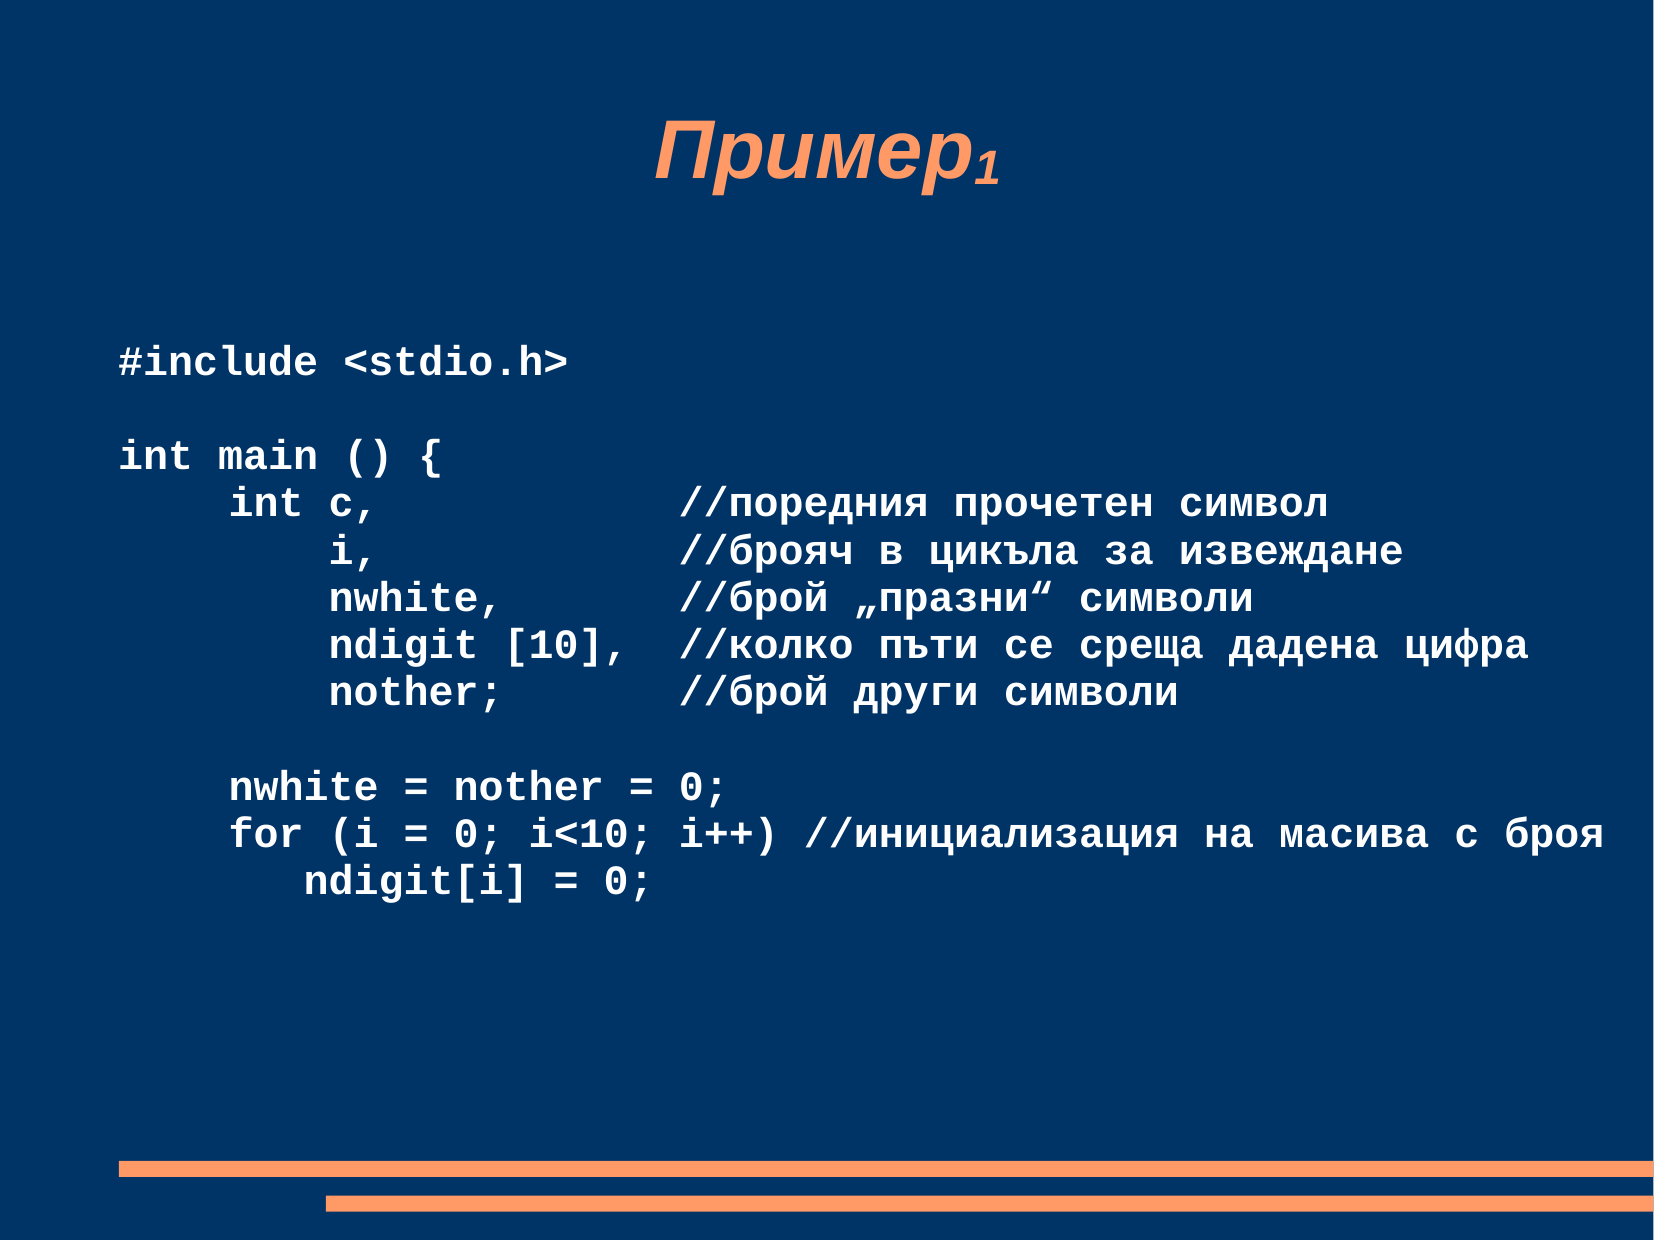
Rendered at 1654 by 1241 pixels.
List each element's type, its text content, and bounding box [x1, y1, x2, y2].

title Пример1 [121, 53, 1534, 247]
text_box #include <stdio.h> int main () { int c, //поредния прочетен символ i, //брояч в цикъла за извеждане nwhite, //брой „празни“ символи ndigit [10], //колко пъти се среща дадена цифра nother; //брой други символи nwhite = nother = 0; for (i = 0; i<10; i++) //инициализация на масива с броя ndigit[i] = 0; [118, 336, 1625, 1054]
